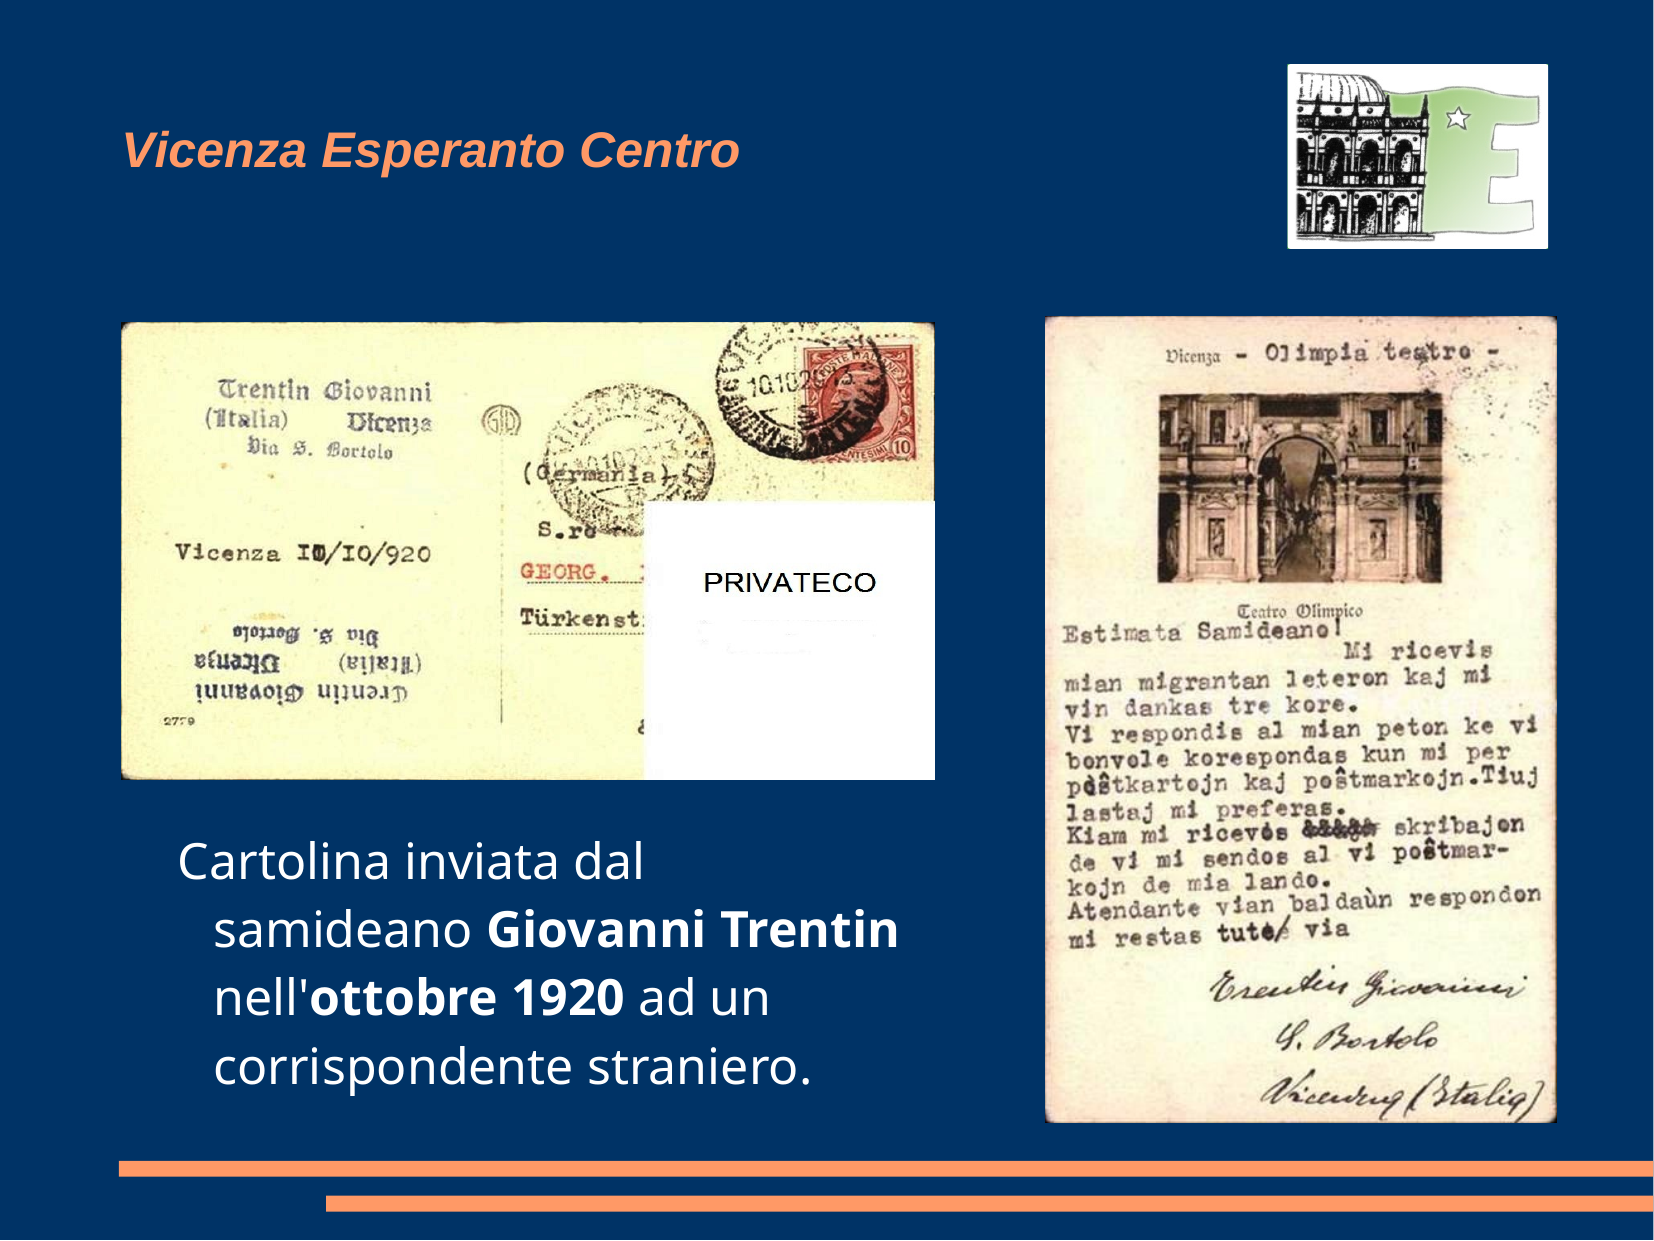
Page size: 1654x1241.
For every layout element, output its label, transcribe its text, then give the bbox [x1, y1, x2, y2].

title Vicenza Esperanto Centro [121, 46, 1534, 254]
picture [1045, 316, 1557, 1123]
picture [121, 322, 935, 780]
text_box Cartolina inviata dal samideano Giovanni Trentin nell'ottobre 1920 ad un corrispondente straniero. [163, 818, 934, 1123]
picture [1287, 64, 1549, 249]
